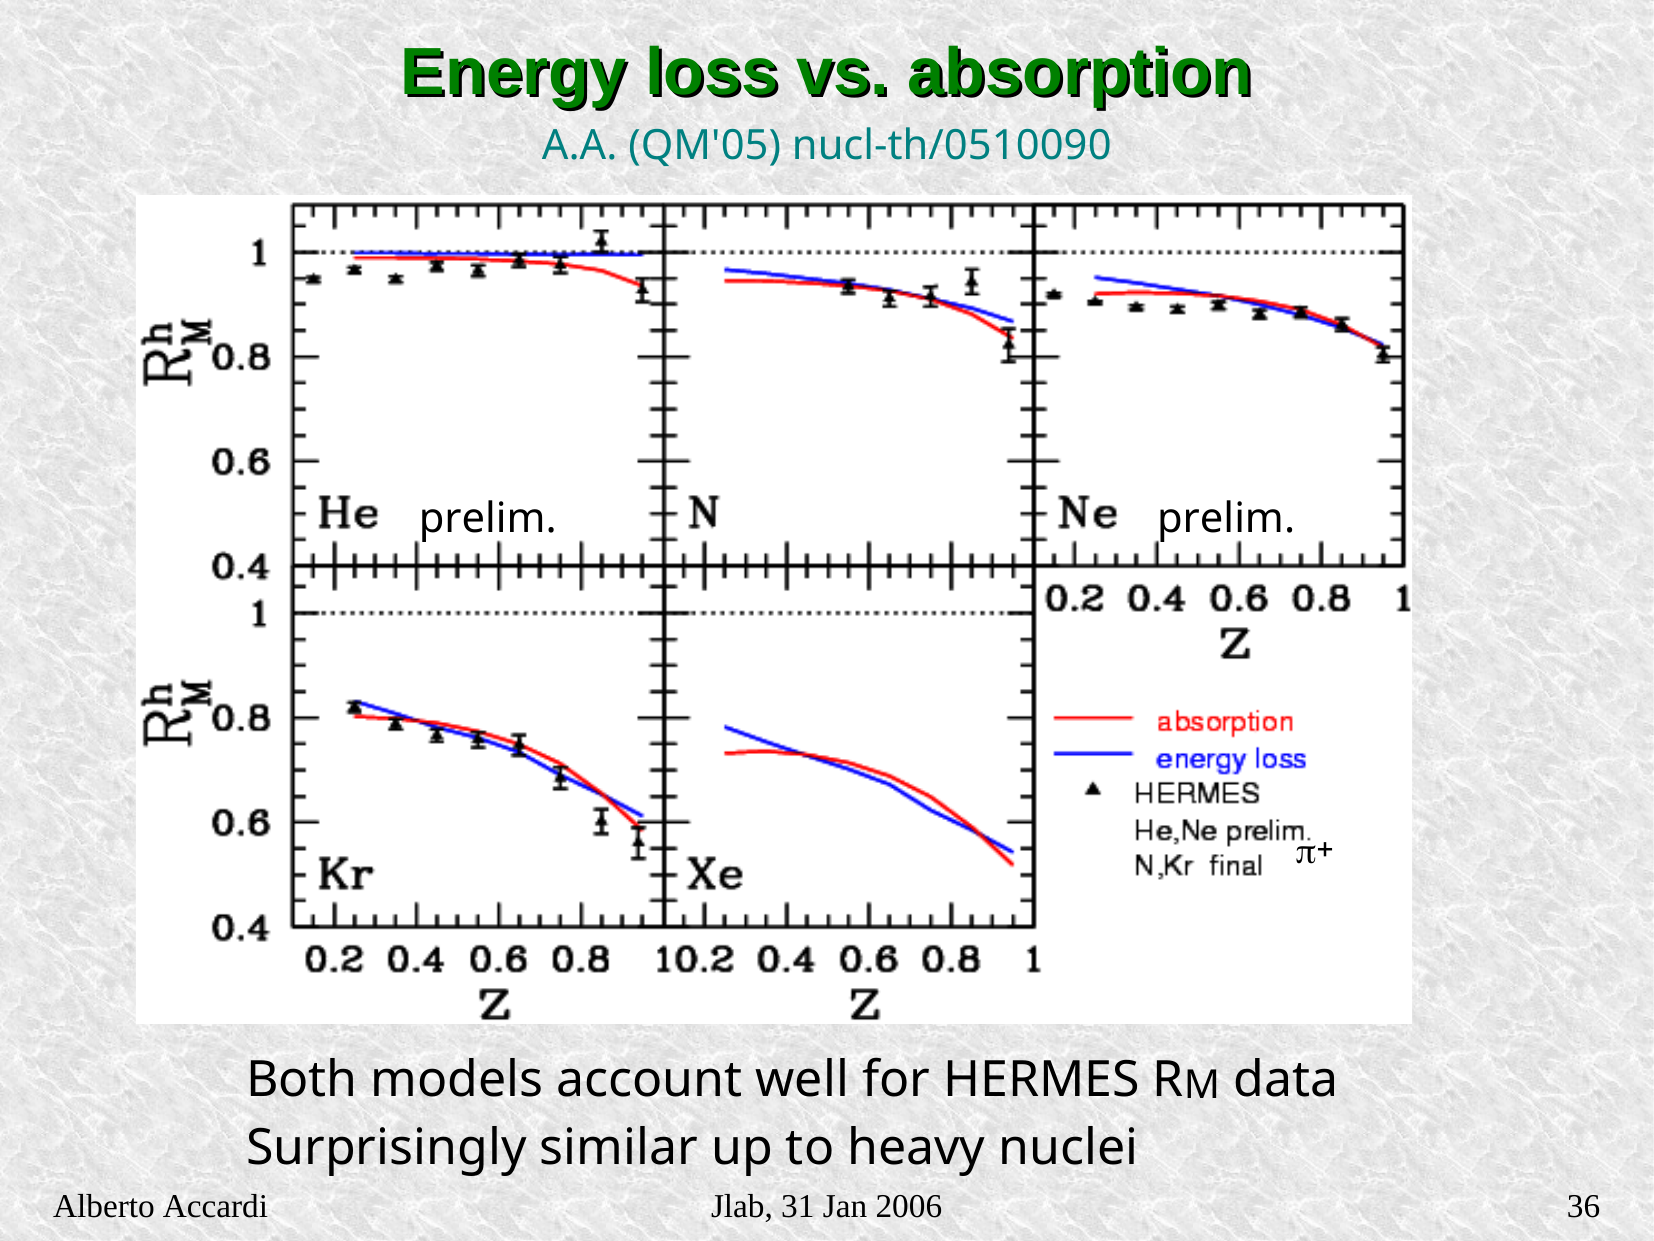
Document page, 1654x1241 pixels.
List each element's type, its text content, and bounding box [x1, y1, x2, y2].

text_box prelim. [1142, 480, 1302, 550]
text_box A.A. (QM'05) nucl-th/0510090 [501, 107, 1153, 173]
text_box Energy loss vs. absorption [29, 23, 1625, 125]
text_box prelim. [404, 480, 564, 550]
picture [0, 0, 1654, 1241]
text_box p+ [1281, 829, 1360, 910]
text_box Both models account well for HERMES RM data Surprisingly similar up to heavy nuclei [231, 1035, 1494, 1179]
